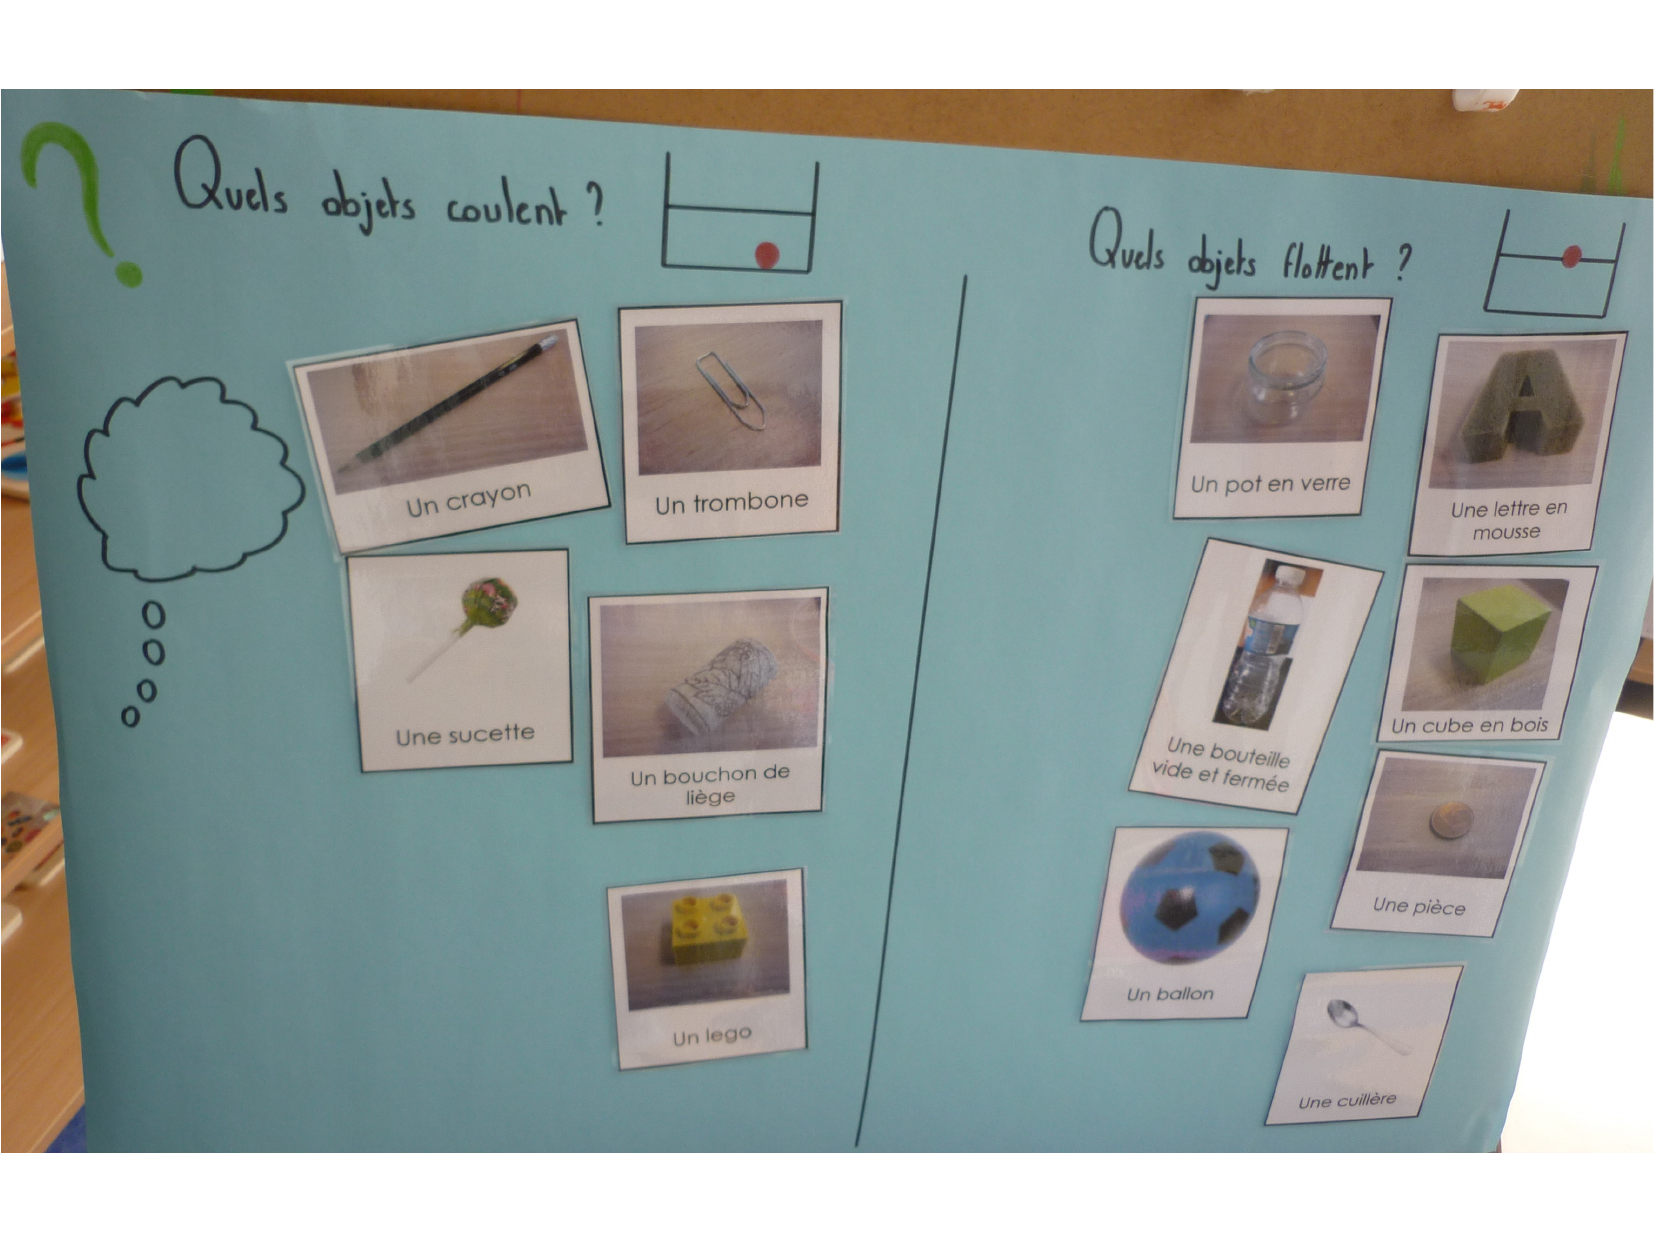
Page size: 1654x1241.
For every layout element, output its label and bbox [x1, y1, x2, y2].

picture [1, 89, 1654, 1153]
